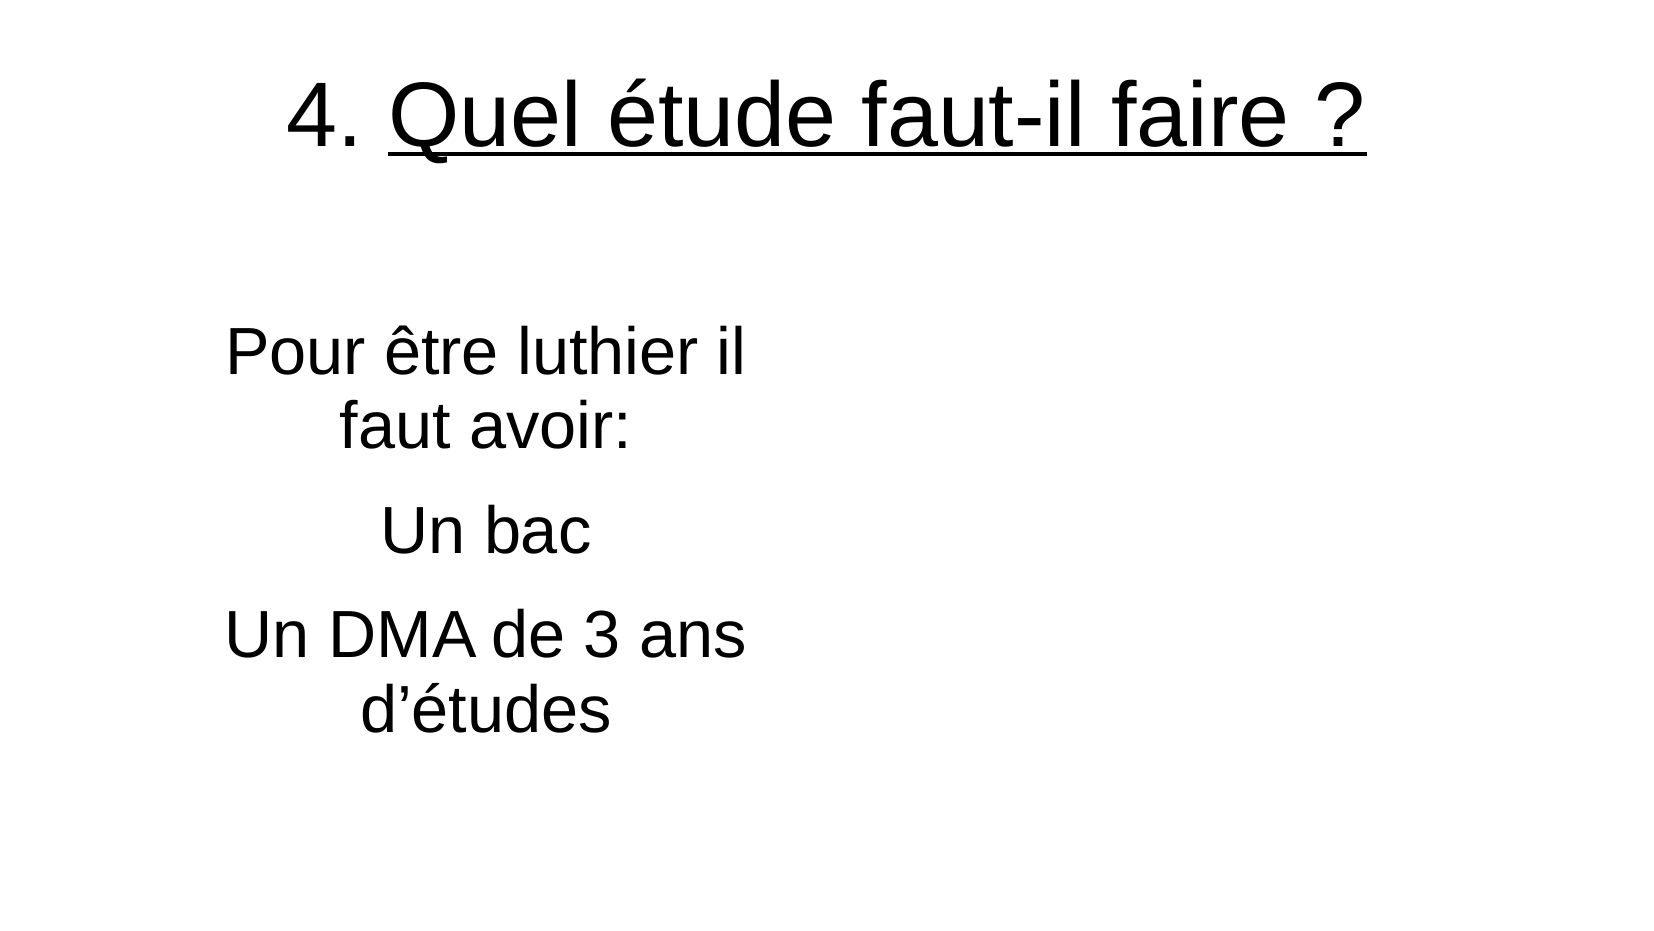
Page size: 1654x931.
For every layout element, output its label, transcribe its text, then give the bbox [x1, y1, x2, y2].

title 4. Quel étude faut-il faire ? [82, 37, 1571, 193]
list Pour être luthier il faut avoir: Un bac Un DMA de 3 ans d’études [129, 313, 773, 705]
